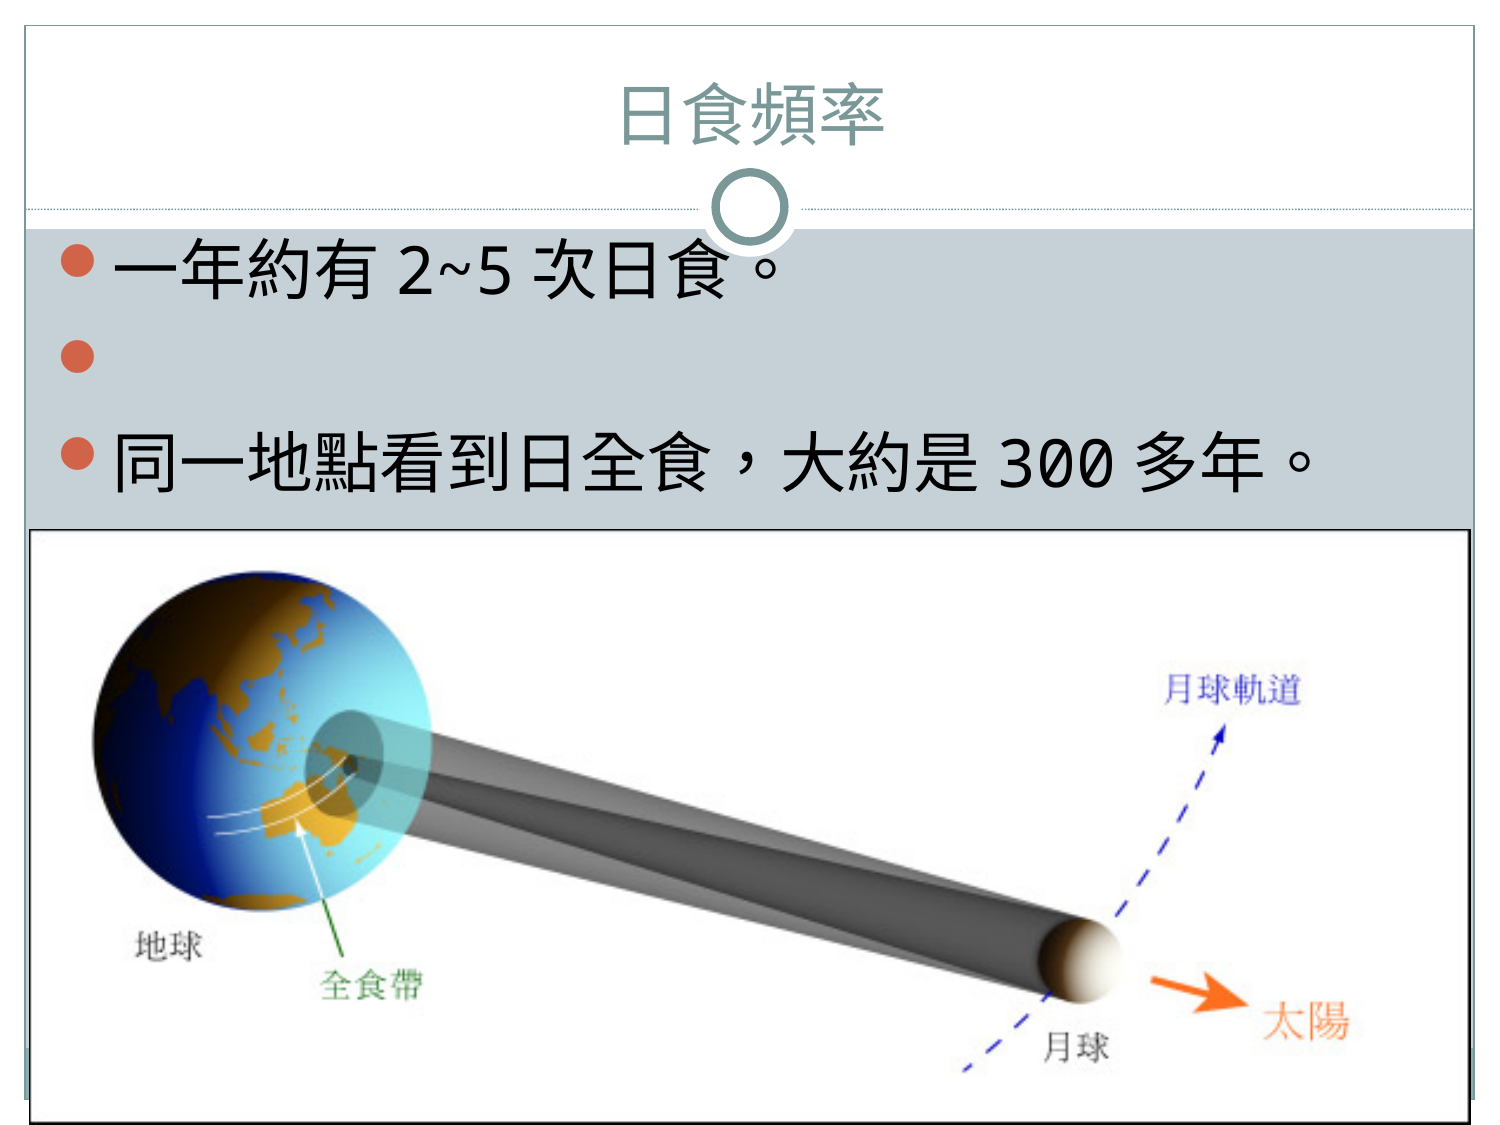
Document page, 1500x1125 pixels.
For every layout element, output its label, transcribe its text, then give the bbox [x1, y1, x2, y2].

list 一年約有2~5次日食。 同一地點看到日全食，大約是300多年。 [41, 220, 1442, 529]
picture [29, 529, 1471, 1125]
title 日食頻率 [49, 37, 1450, 162]
